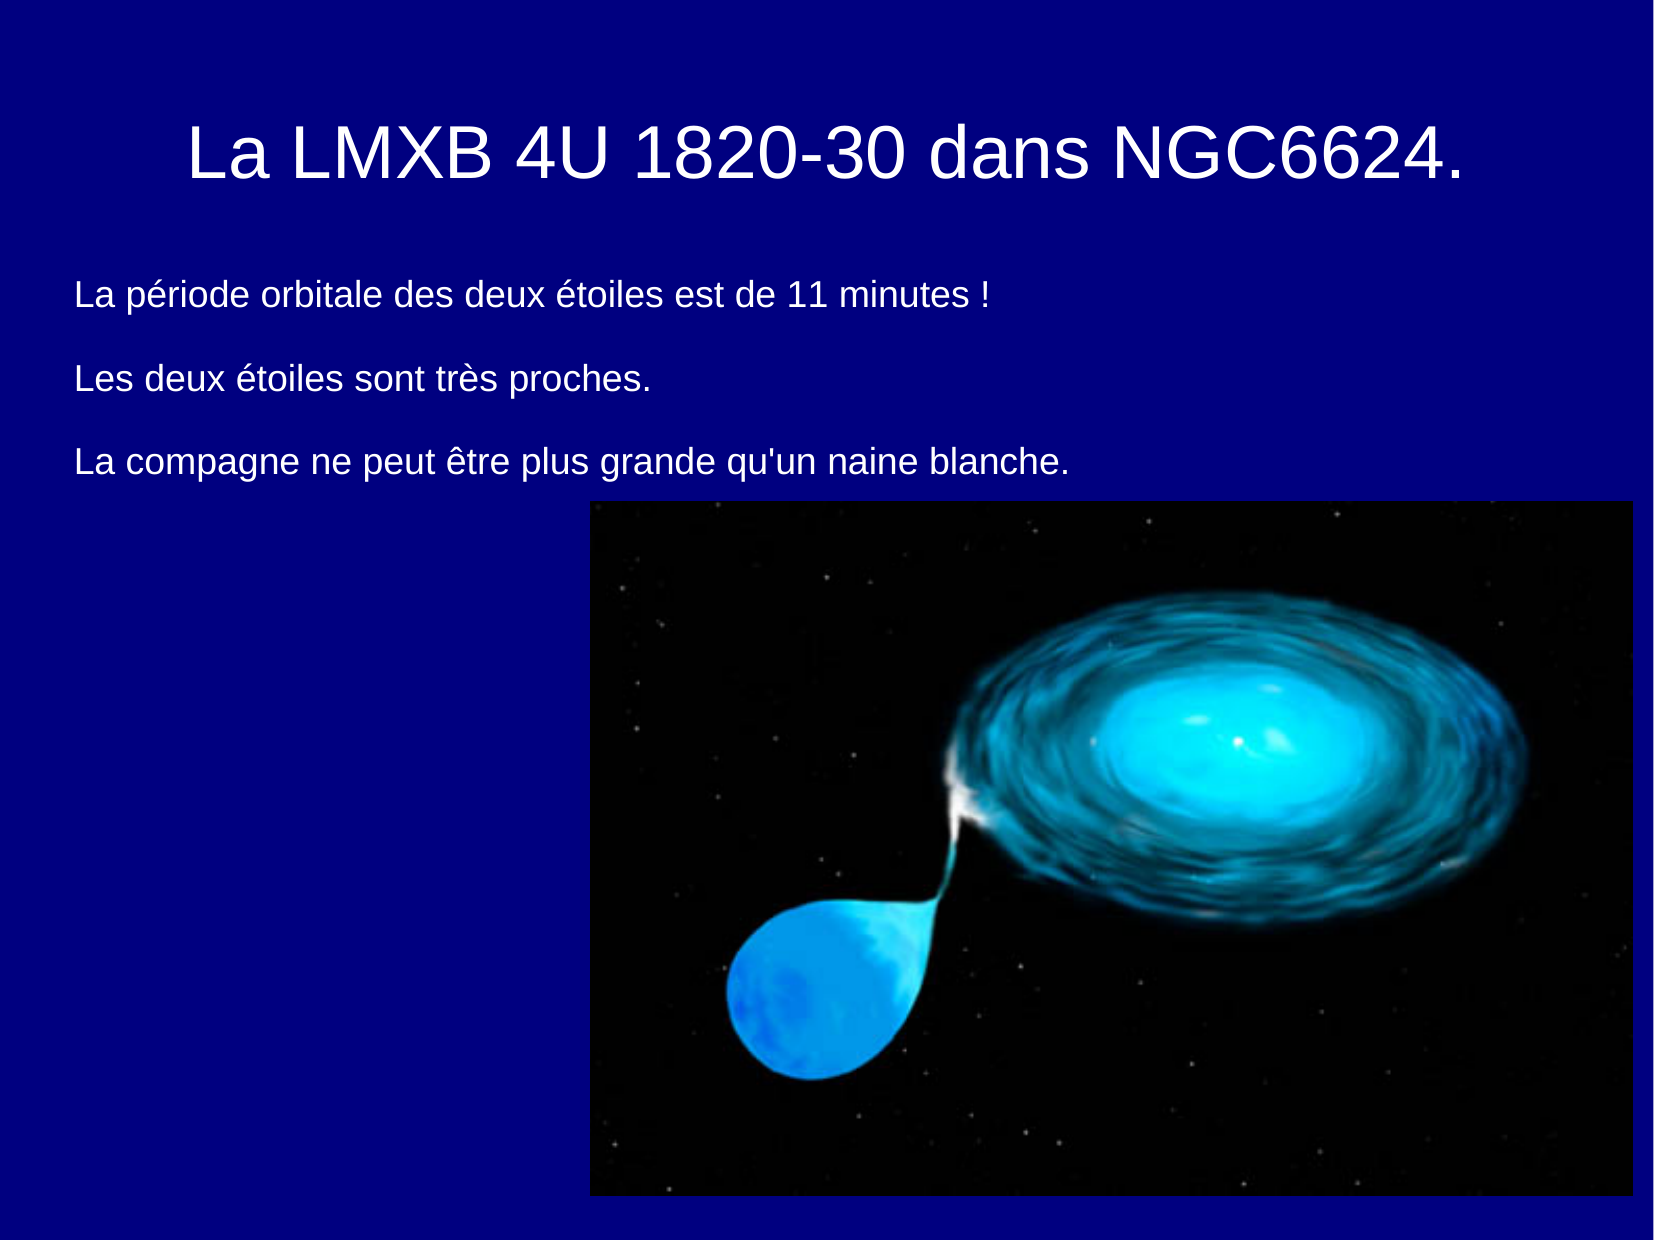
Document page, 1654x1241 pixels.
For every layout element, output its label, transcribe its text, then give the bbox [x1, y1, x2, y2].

picture [590, 501, 1633, 1196]
title La LMXB 4U 1820-30 dans NGC6624. [82, 49, 1571, 257]
text_box La période orbitale des deux étoiles est de 11 minutes ! Les deux étoiles sont très proches. La compagne ne peut être plus grande qu'un naine blanche. [59, 265, 1447, 744]
